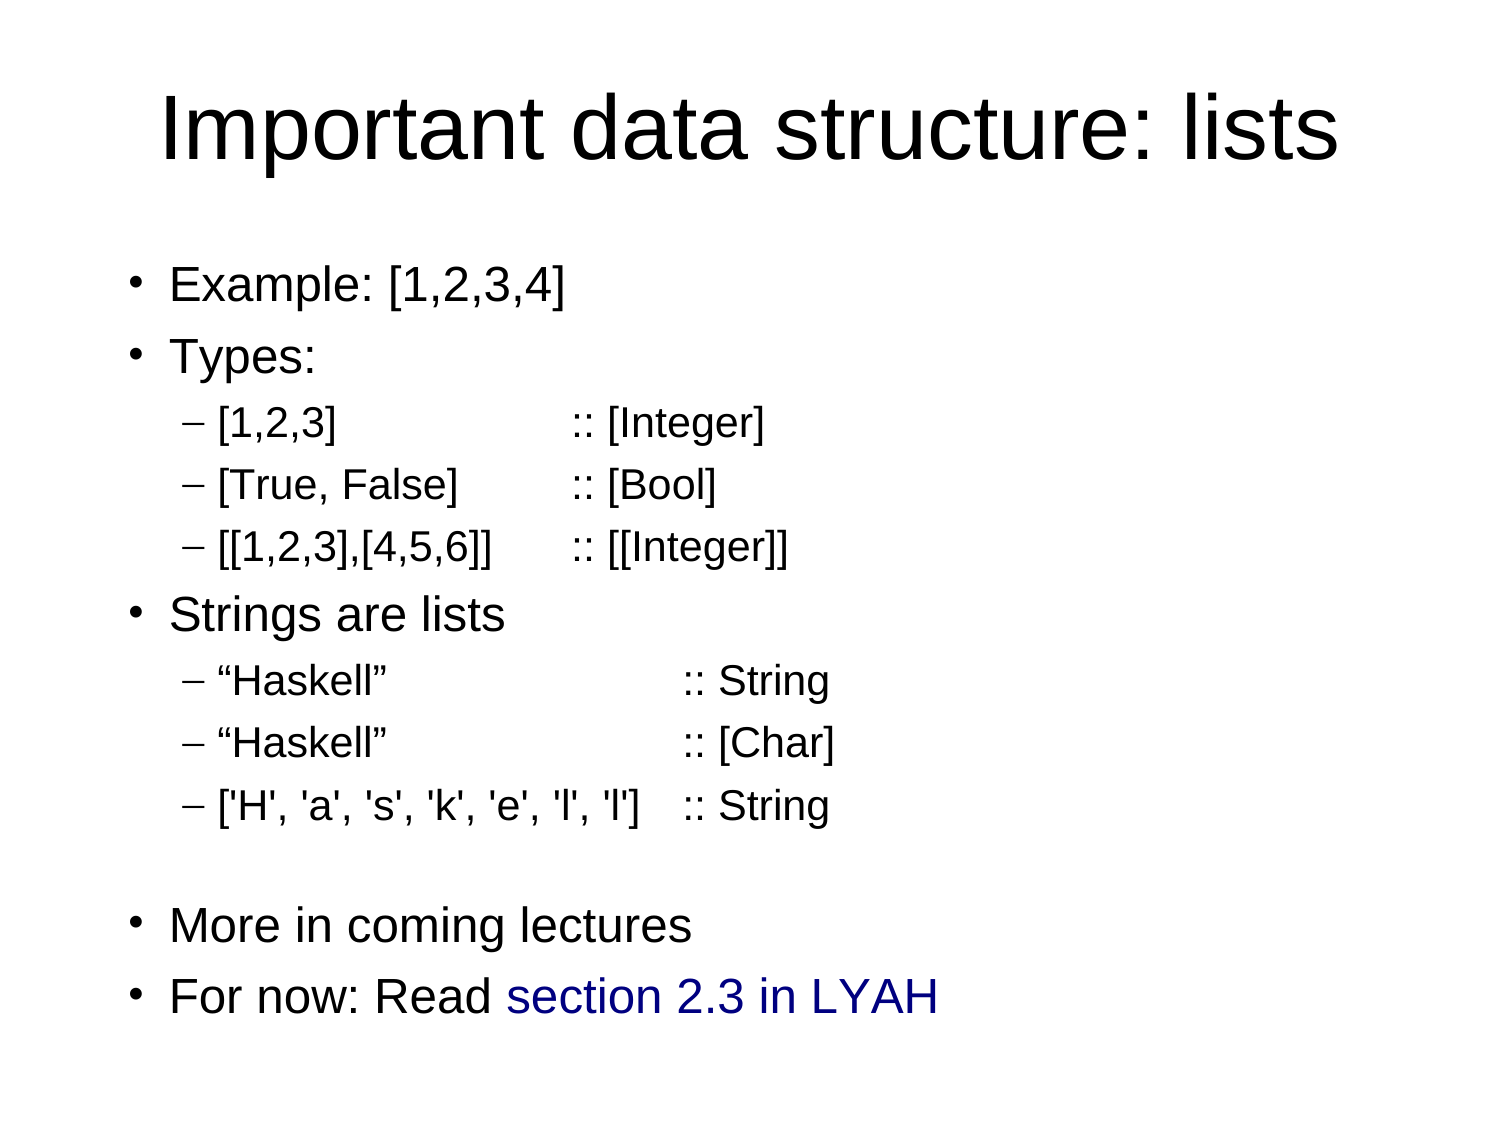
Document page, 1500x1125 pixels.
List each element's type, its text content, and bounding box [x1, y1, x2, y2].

title Important data structure: lists [112, 29, 1388, 217]
list Example: [1,2,3,4] Types: [1,2,3] :: [Integer] [True, False] :: [Bool] [[1,2,3],[4,5,6]] :: [[Integer]] Strings are lists “Haskell” :: String “Haskell” :: [Char] ['H', 'a', 's', 'k', 'e', 'l', 'l'] :: String More in coming lectures For now: Read section 2.3 in LYAH [112, 244, 1388, 1033]
